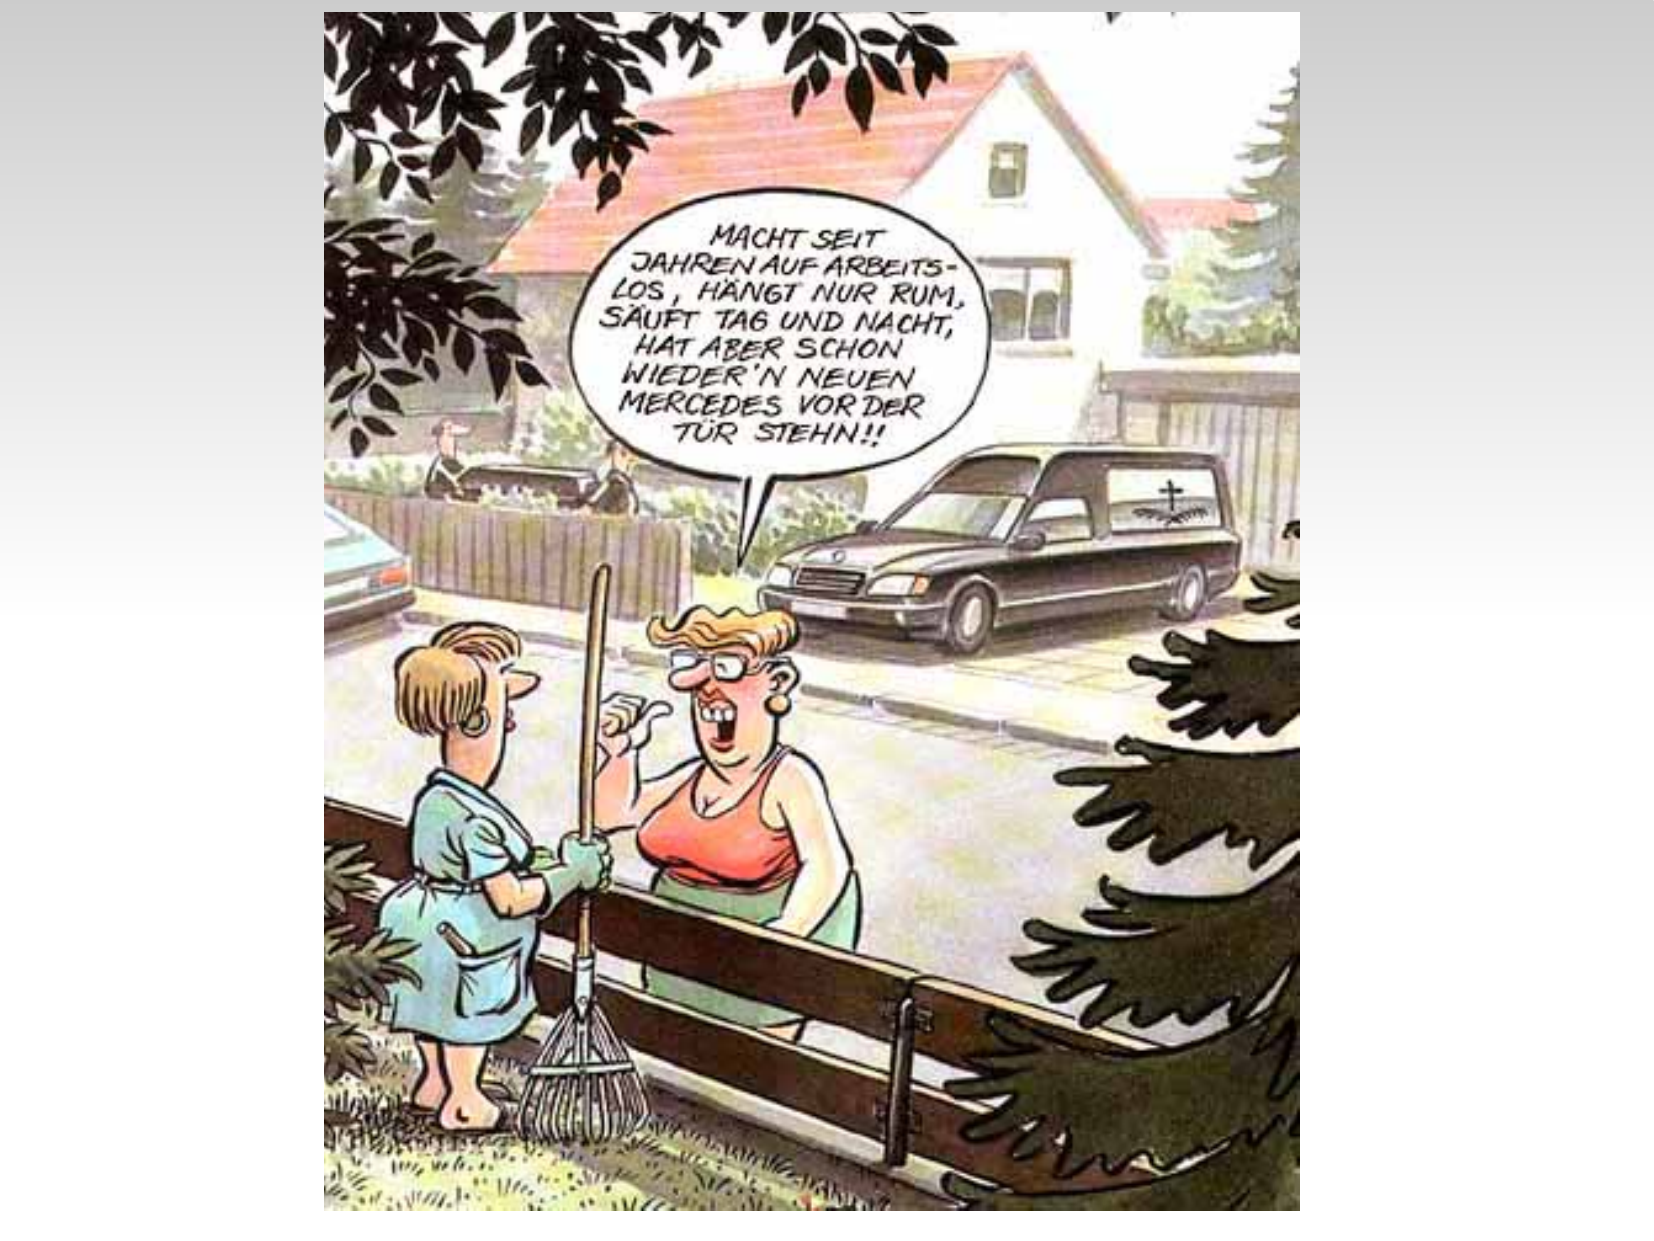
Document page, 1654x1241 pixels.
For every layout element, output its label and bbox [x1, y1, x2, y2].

picture [324, 12, 1300, 1211]
